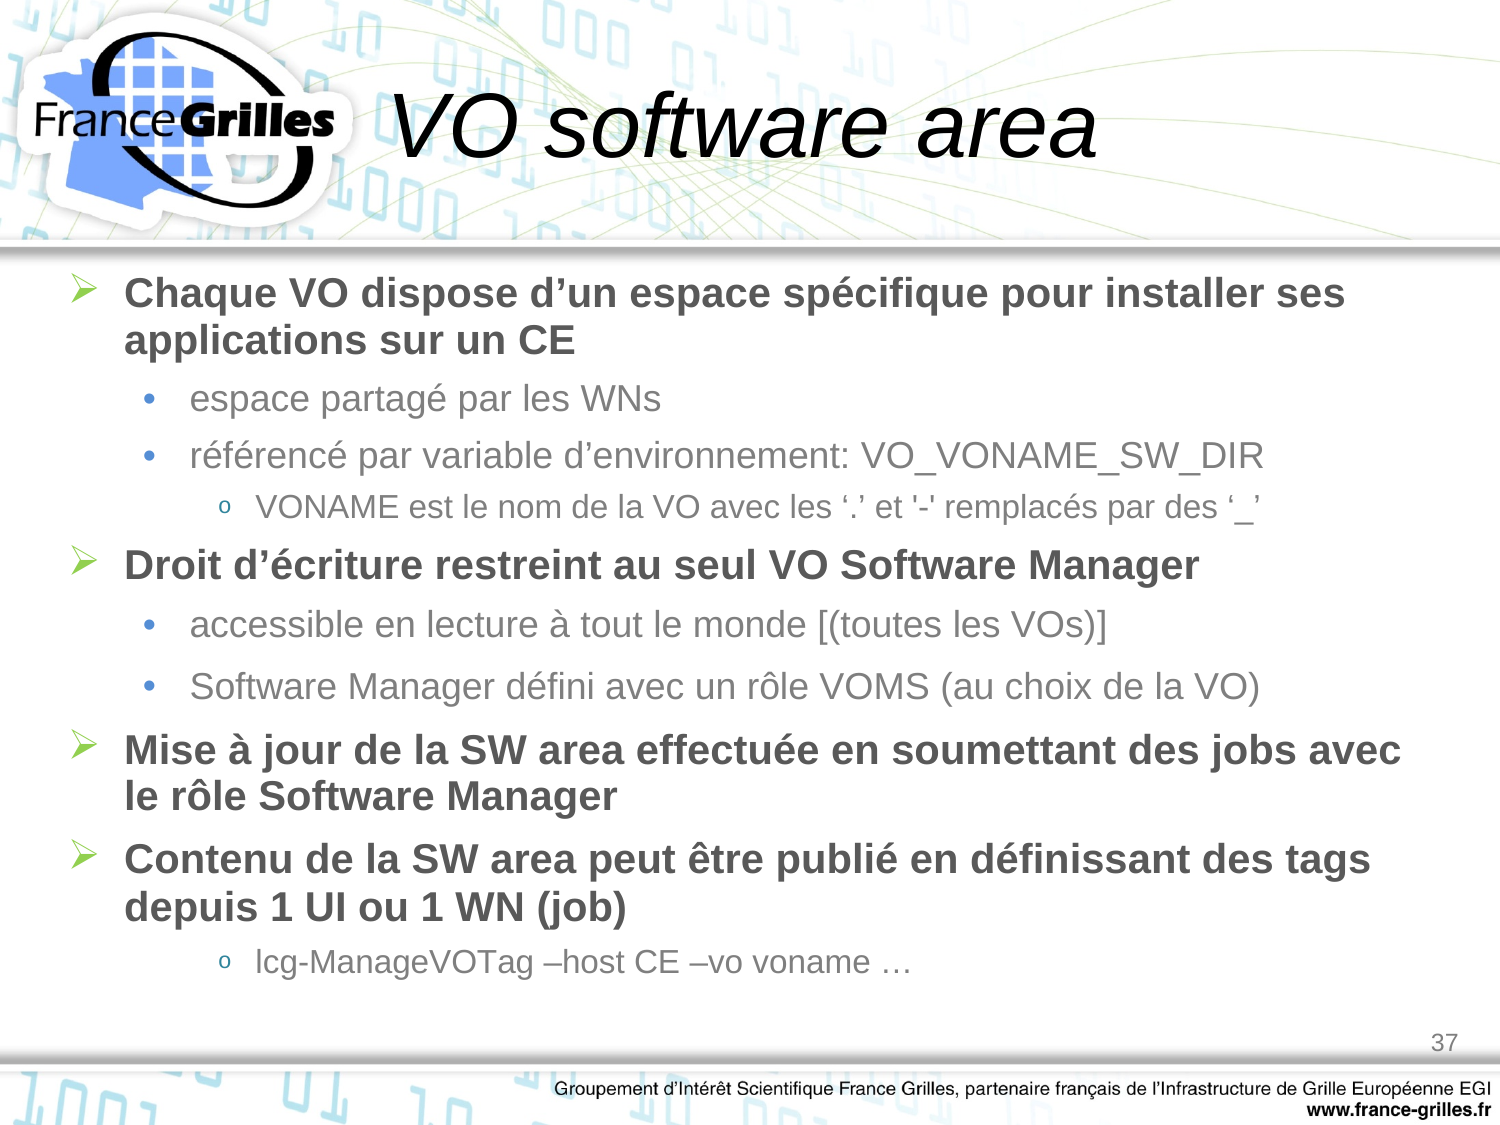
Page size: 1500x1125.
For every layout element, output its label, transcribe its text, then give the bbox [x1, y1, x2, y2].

title VO software area [372, 7, 1459, 244]
picture [0, 0, 1500, 1125]
list Chaque VO dispose d’un espace spécifique pour installer ses applications sur un CE espace partagé par les WNs référencé par variable d’environnement: VO_VONAME_SW_DIR VONAME est le nom de la VO avec les ‘.’ et '-' remplacés par des ‘_’ Droit d’écriture restreint au seul VO Software Manager accessible en lecture à tout le monde [(toutes les VOs)‏] Software Manager défini avec un rôle VOMS (au choix de la VO)‏ Mise à jour de la SW area effectuée en soumettant des jobs avec le rôle Software Manager Contenu de la SW area peut être publié en définissant des tags depuis 1 UI ou 1 WN (job)‏ lcg-ManageVOTag –host CE –vo voname … [53, 262, 1459, 1063]
